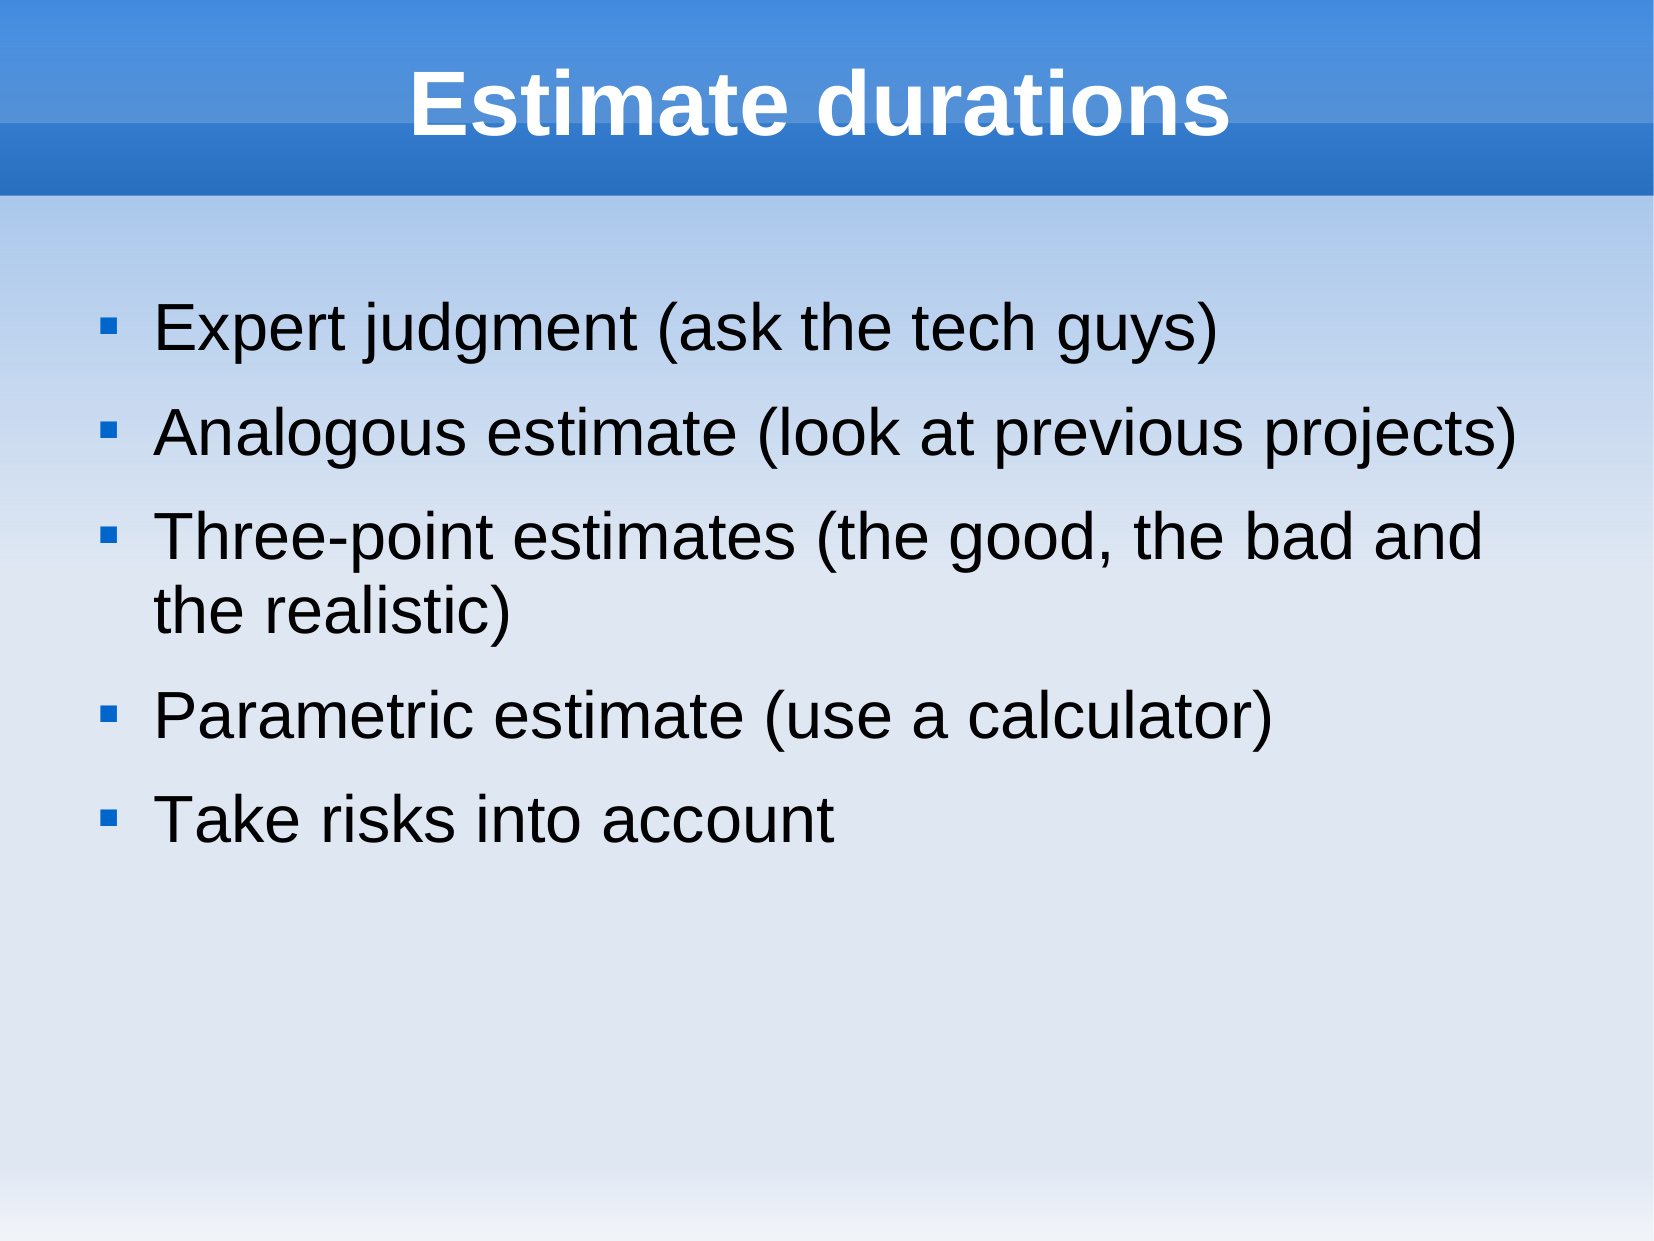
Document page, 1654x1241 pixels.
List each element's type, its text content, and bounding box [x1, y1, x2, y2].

title Estimate durations [76, 7, 1565, 200]
picture [0, 0, 1654, 1241]
list Expert judgment (ask the tech guys) Analogous estimate (look at previous projects) Three-point estimates (the good, the bad and the realistic) Parametric estimate (use a calculator) Take risks into account [82, 290, 1571, 1094]
